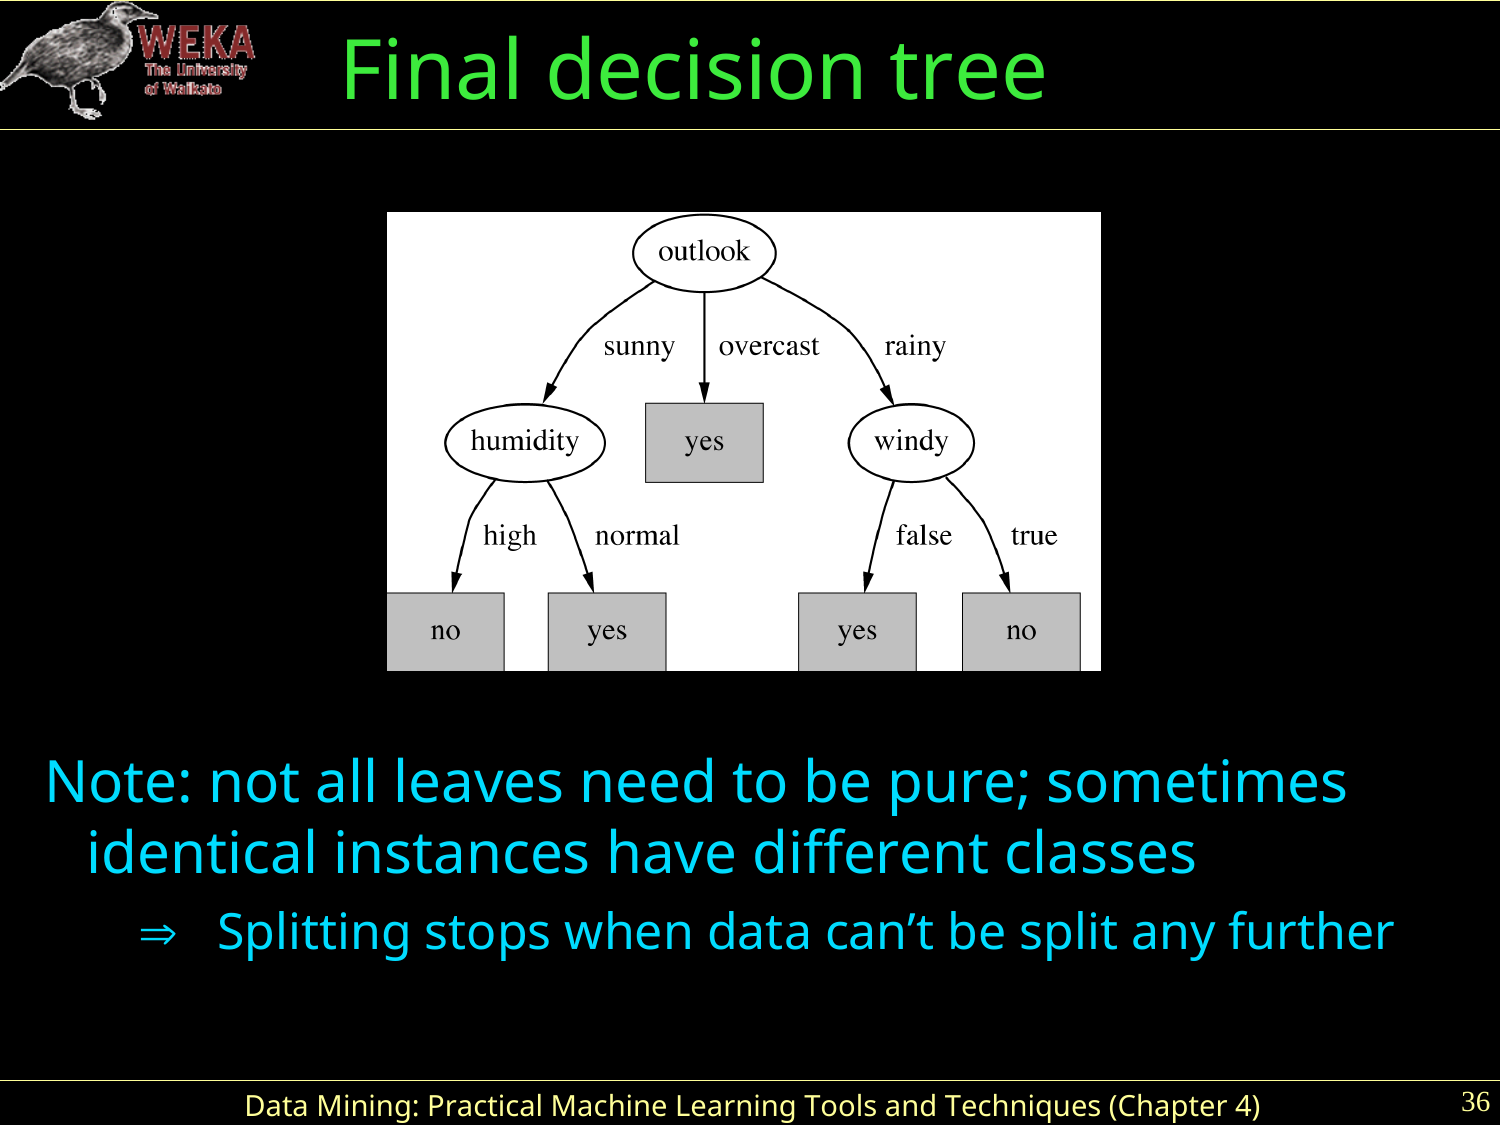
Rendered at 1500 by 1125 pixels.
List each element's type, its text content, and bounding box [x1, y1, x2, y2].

picture [387, 212, 1101, 671]
picture [0, 1, 266, 129]
title Final decision tree [324, 0, 1500, 148]
text_box Note: not all leaves need to be pure; sometimes identical instances have different classes  Splitting stops when data can’t be split any further [29, 738, 1418, 976]
